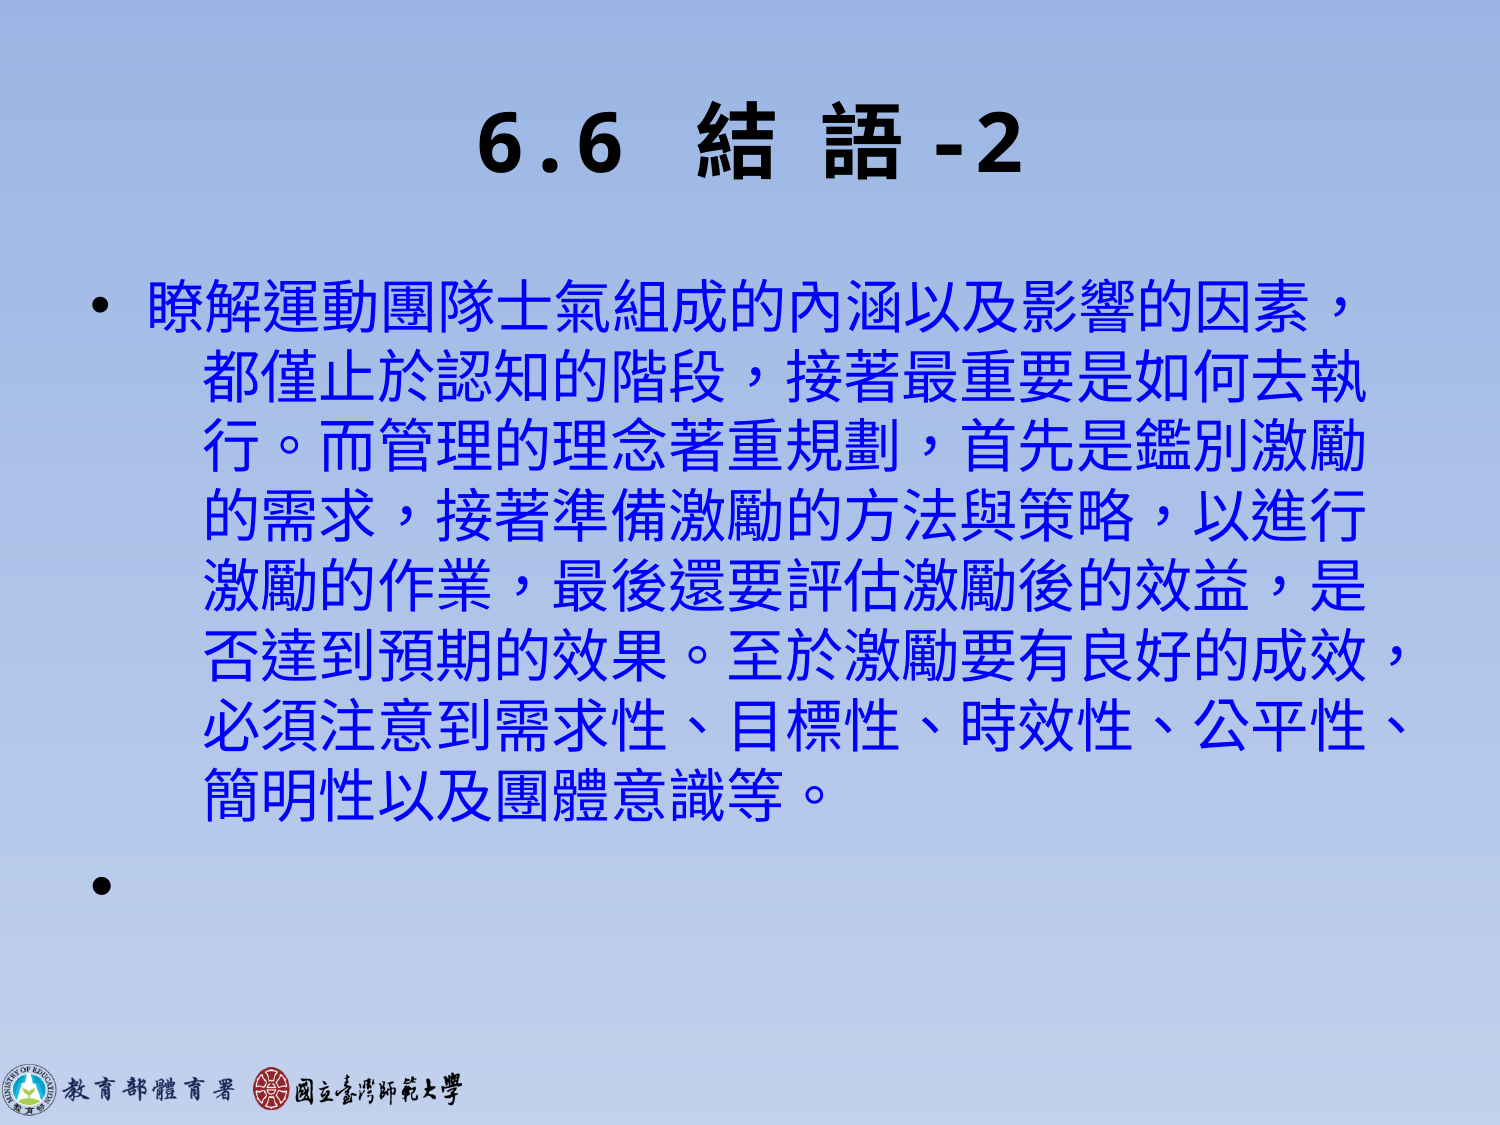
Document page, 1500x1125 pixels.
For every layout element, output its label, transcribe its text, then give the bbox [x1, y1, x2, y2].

title 6.6 結 語-2 [75, 45, 1426, 233]
list 瞭解運動團隊士氣組成的內涵以及影響的因素，都僅止於認知的階段，接著最重要是如何去執行。而管理的理念著重規劃，首先是鑑別激勵的需求，接著準備激勵的方法與策略，以進行激勵的作業，最後還要評估激勵後的效益，是否達到預期的效果。至於激勵要有良好的成效，必須注意到需求性、目標性、時效性、公平性、簡明性以及團體意識等。 [75, 262, 1426, 1005]
